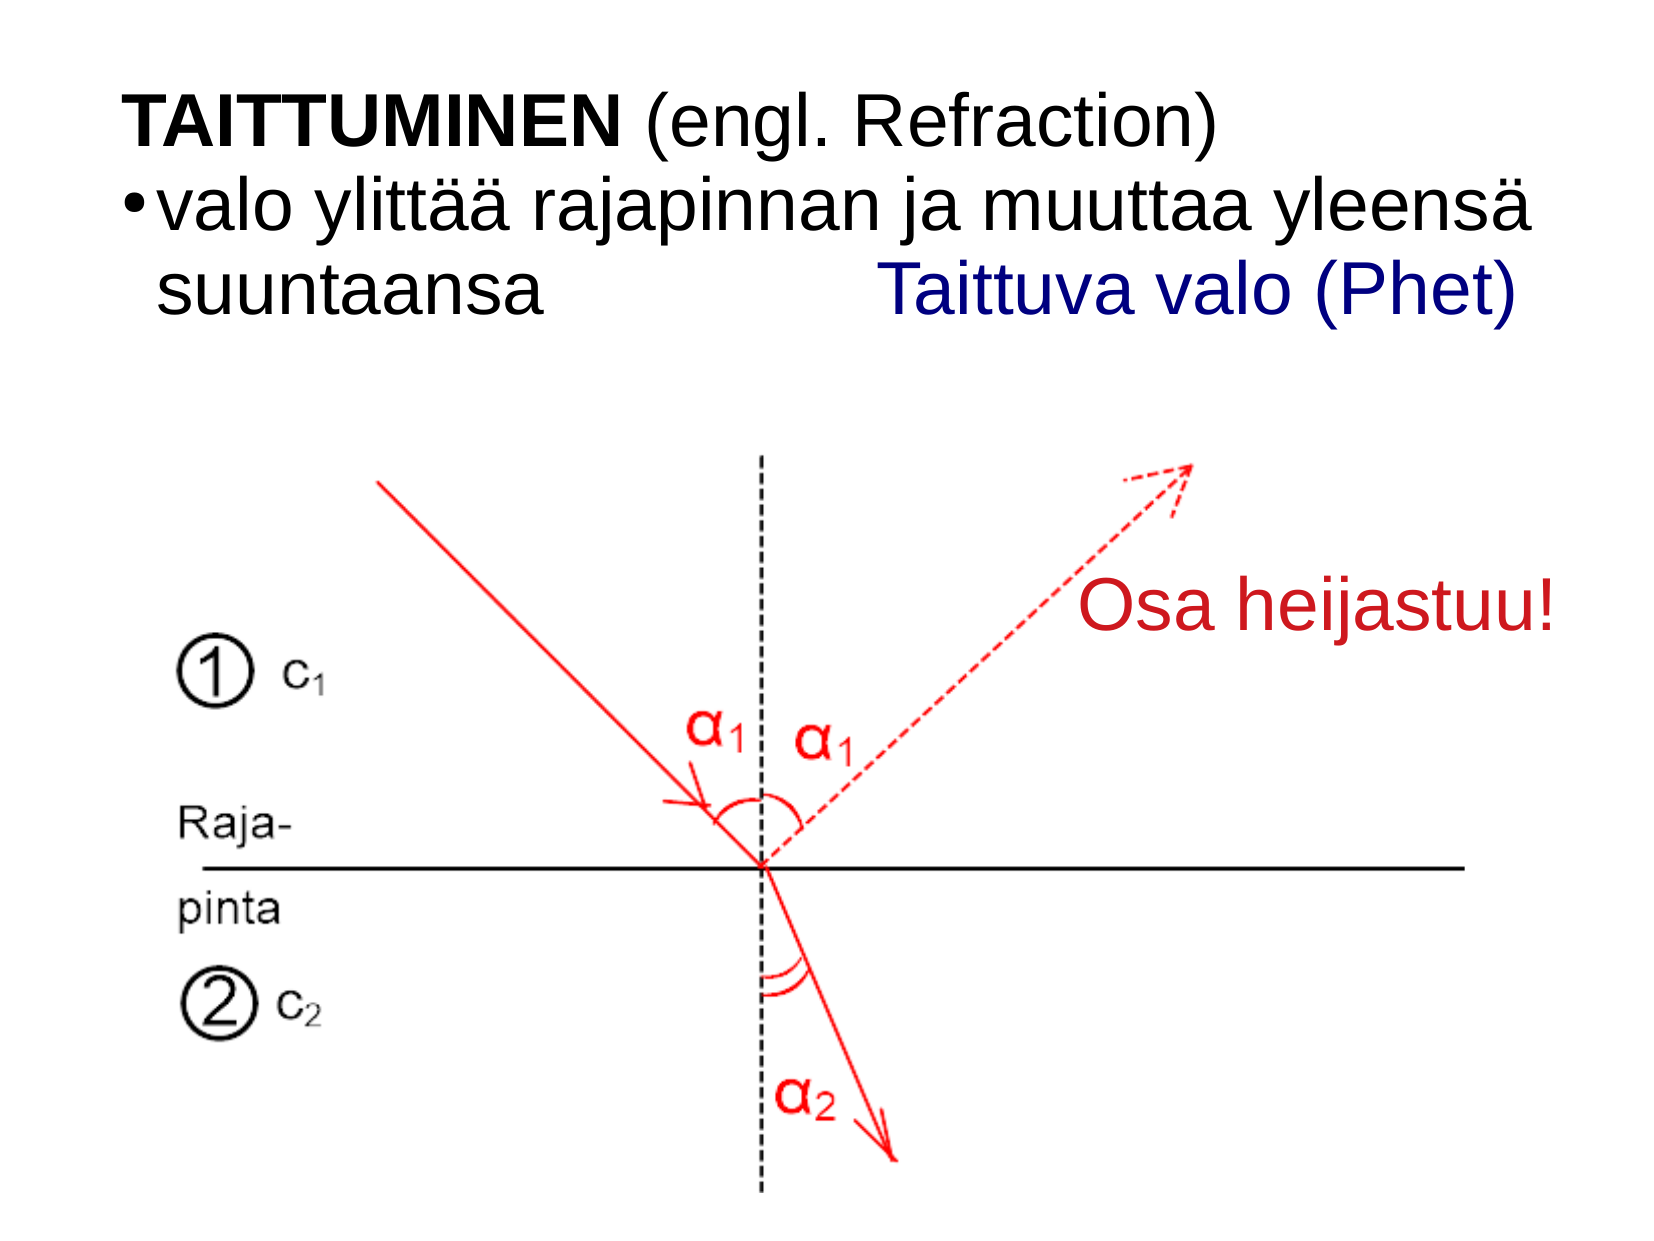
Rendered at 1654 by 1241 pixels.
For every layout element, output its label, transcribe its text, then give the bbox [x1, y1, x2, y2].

text_box TAITTUMINEN (engl. Refraction) valo ylittää rajapinnan ja muuttaa yleensä suuntaansa Taittuva valo (Phet) [106, 70, 1571, 343]
picture [99, 412, 1465, 1193]
text_box Osa heijastuu! [1062, 555, 1583, 654]
